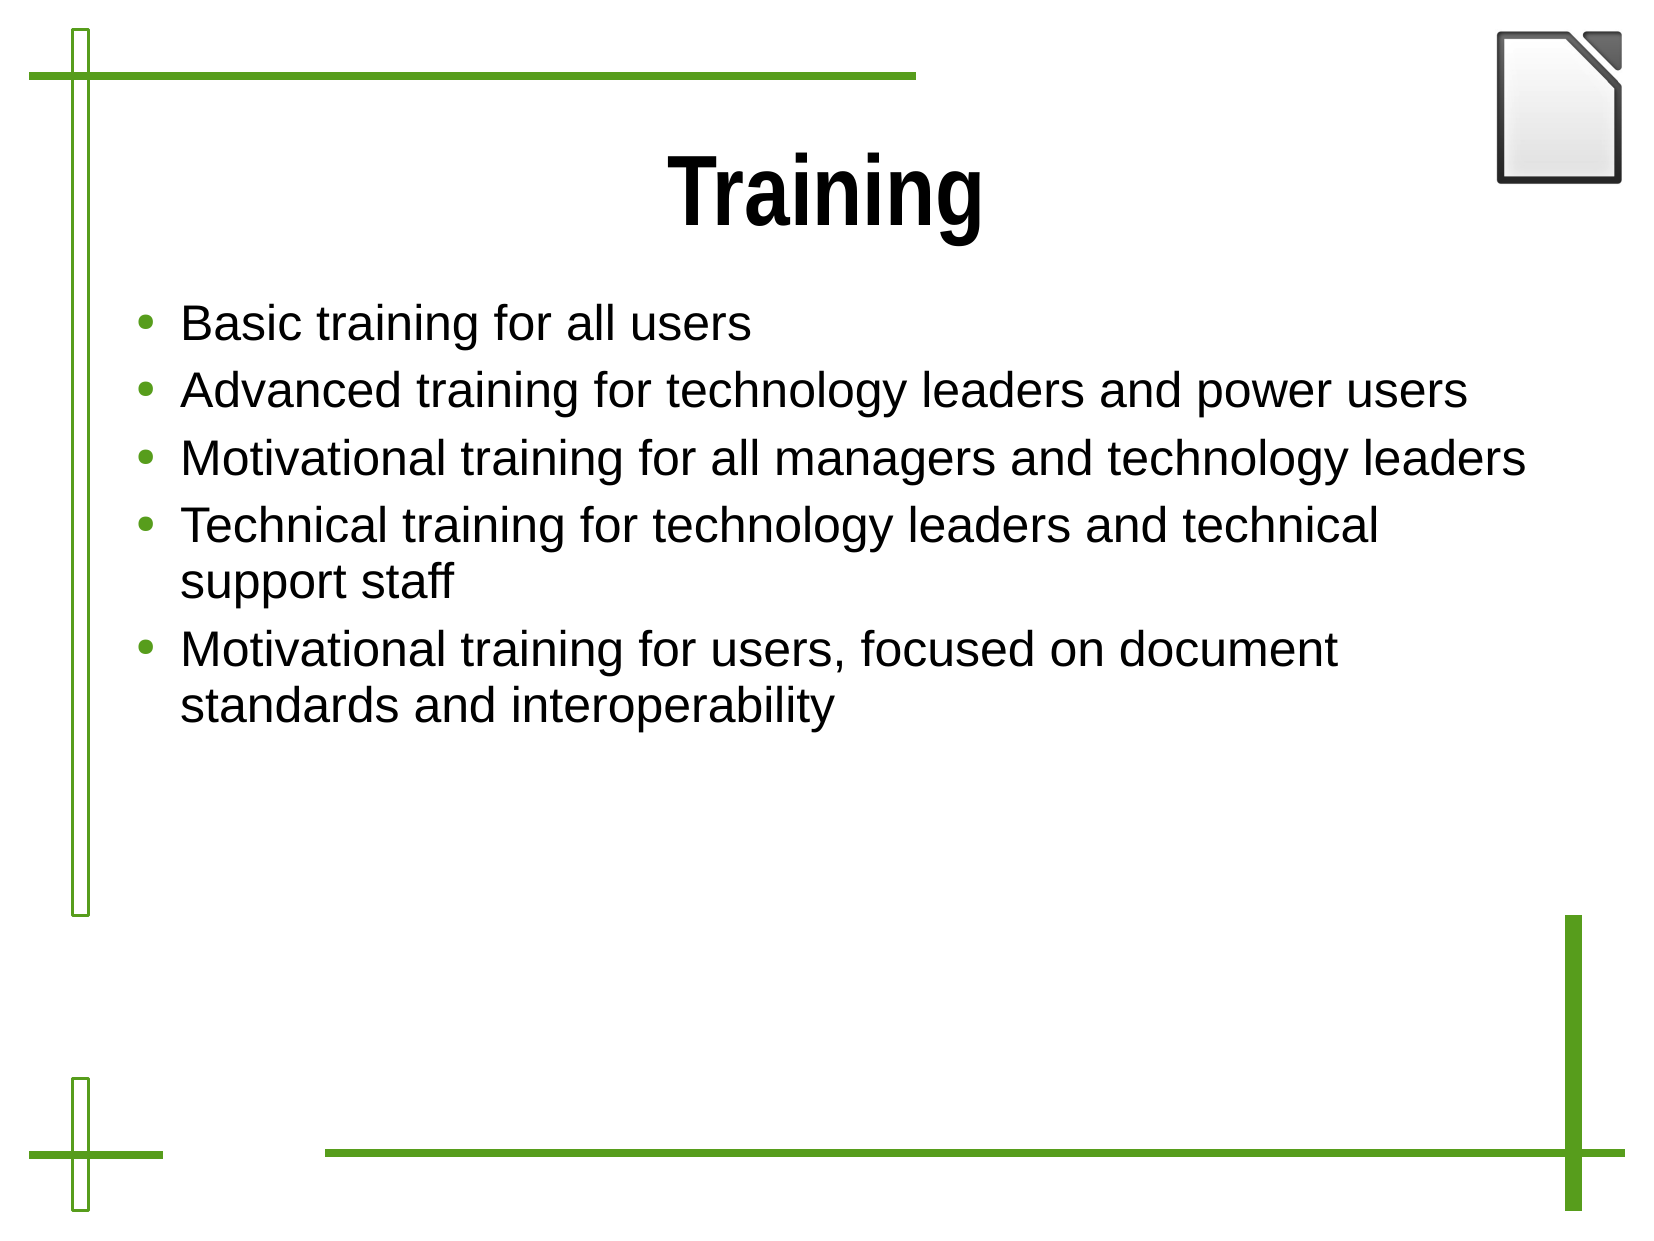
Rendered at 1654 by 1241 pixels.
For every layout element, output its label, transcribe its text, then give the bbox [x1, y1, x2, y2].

picture [1494, 29, 1624, 186]
list Basic training for all users Advanced training for technology leaders and power users Motivational training for all managers and technology leaders Technical training for technology leaders and technical support staff Motivational training for users, focused on document standards and interoperability [118, 295, 1536, 1123]
title Training [118, 118, 1536, 260]
